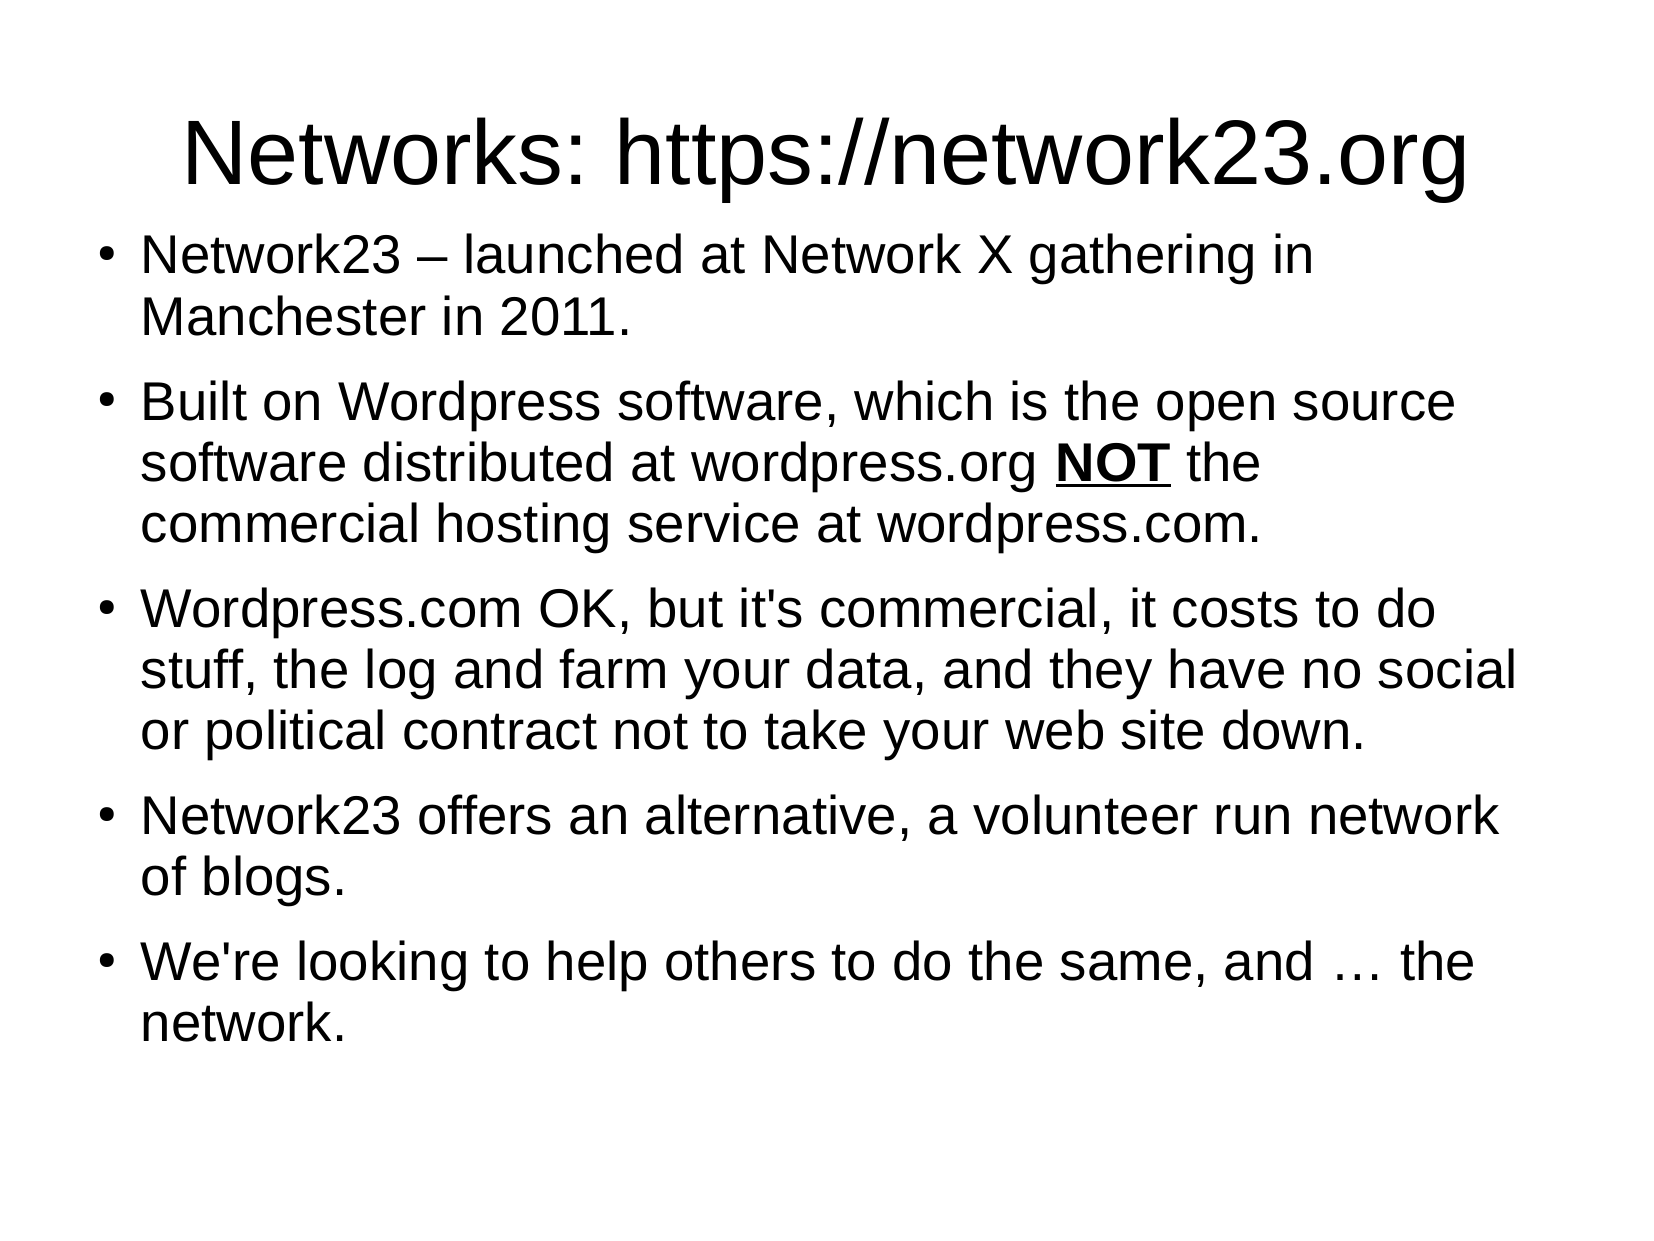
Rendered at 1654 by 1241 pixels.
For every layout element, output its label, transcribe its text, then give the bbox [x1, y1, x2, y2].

title Networks: https://network23.org [82, 49, 1571, 257]
list Network23 – launched at Network X gathering in Manchester in 2011. Built on Wordpress software, which is the open source software distributed at wordpress.org NOT the commercial hosting service at wordpress.com. Wordpress.com OK, but it's commercial, it costs to do stuff, the log and farm your data, and they have no social or political contract not to take your web site down. Network23 offers an alternative, a volunteer run network of blogs. We're looking to help others to do the same, and … the network. [82, 224, 1538, 1113]
